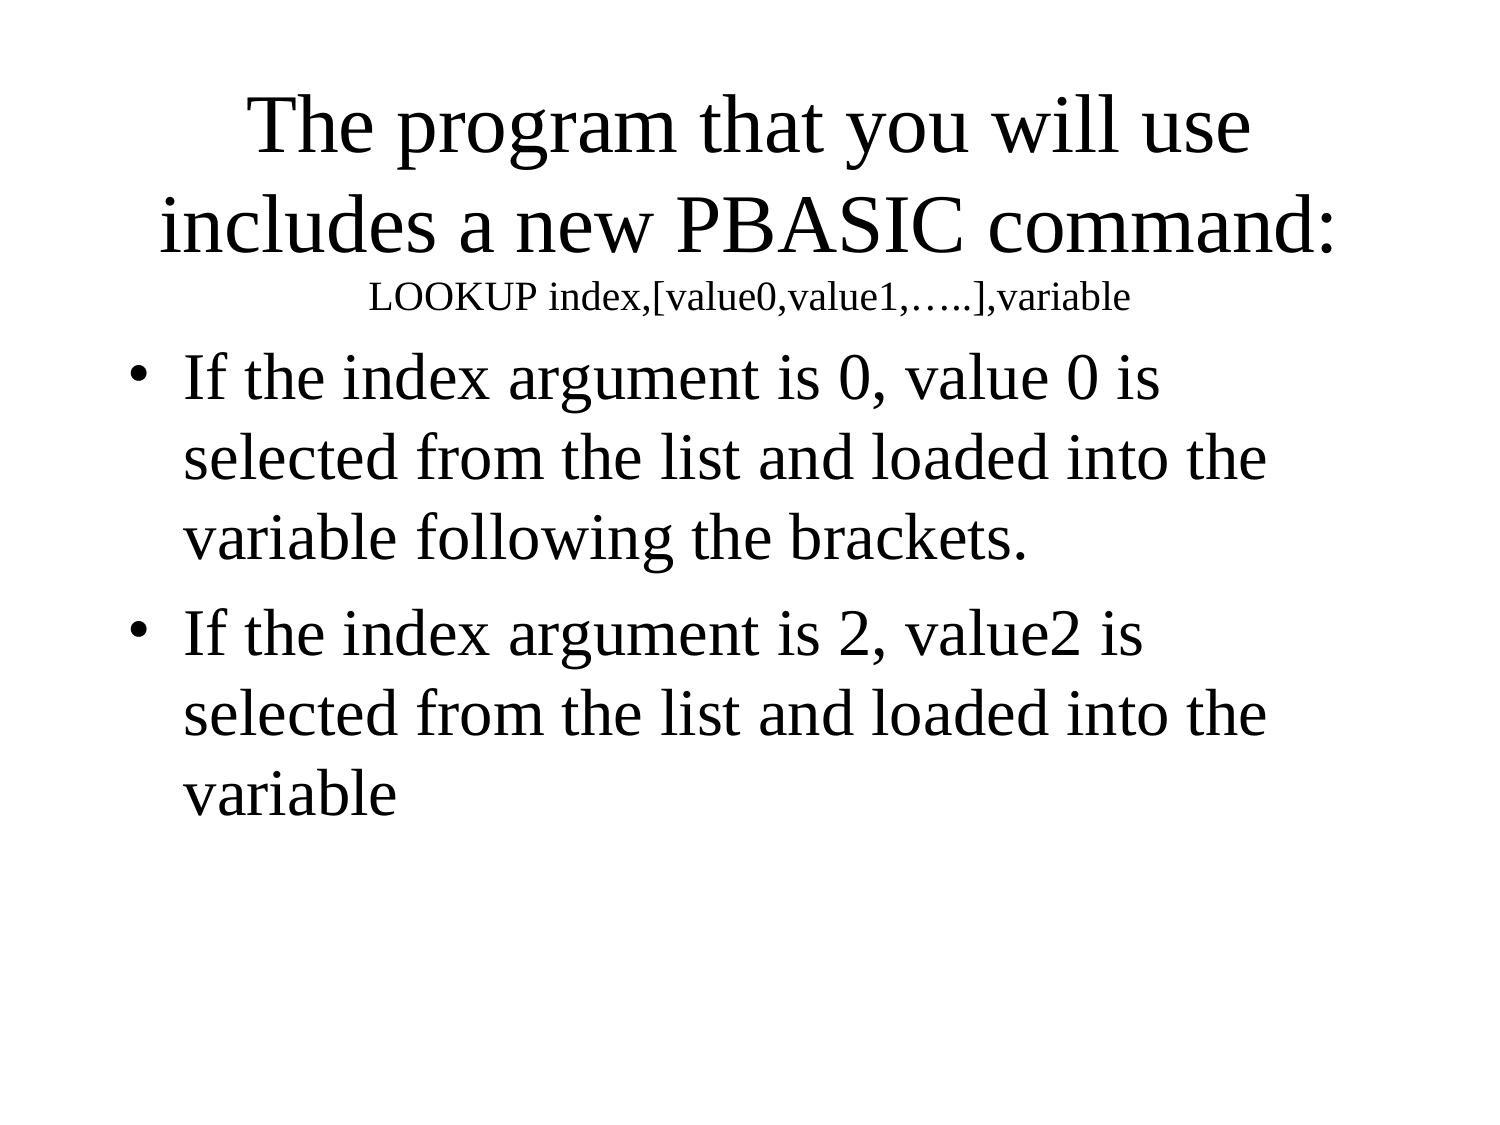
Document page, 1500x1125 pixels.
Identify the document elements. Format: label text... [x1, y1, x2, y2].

list If the index argument is 0, value 0 is selected from the list and loaded into the variable following the brackets. If the index argument is 2, value2 is selected from the list and loaded into the variable [112, 324, 1388, 1001]
title The program that you will use includes a new PBASIC command: LOOKUP index,[value0,value1,…..],variable [112, 61, 1388, 324]
